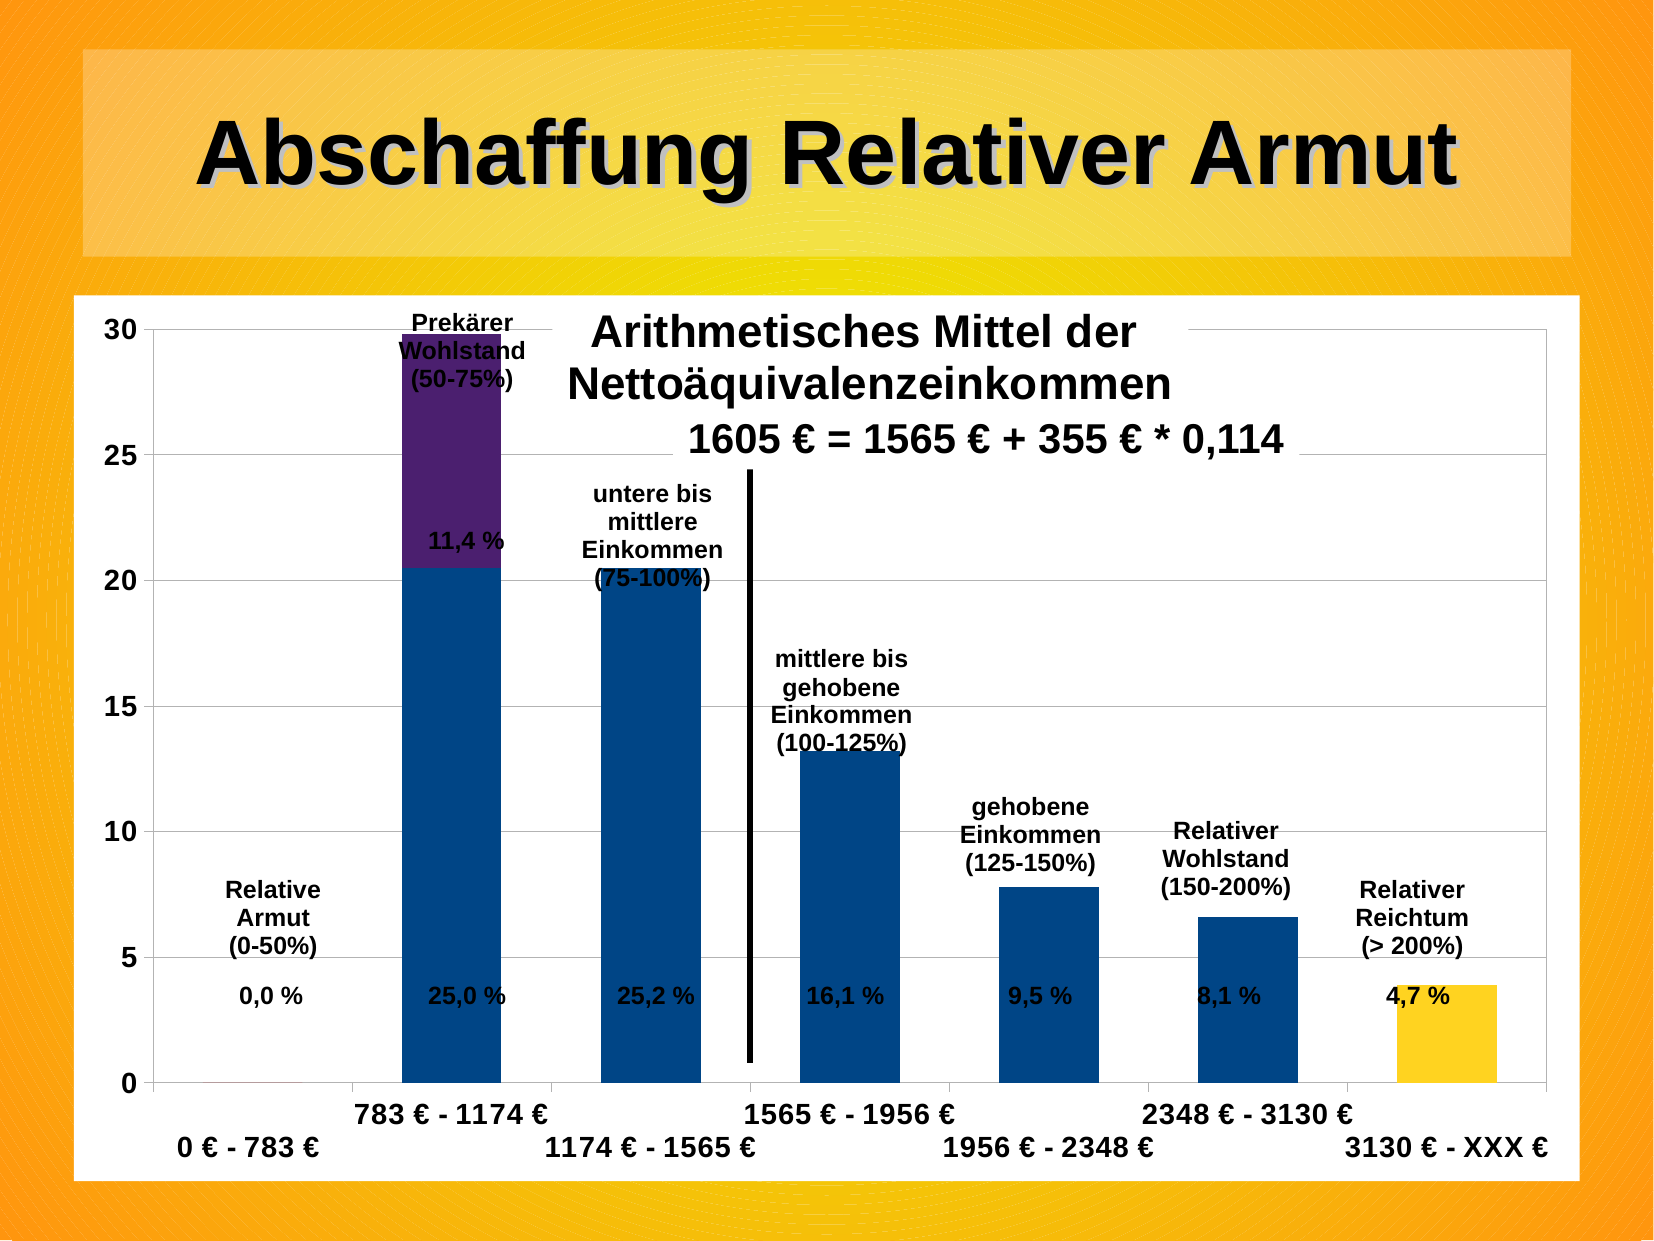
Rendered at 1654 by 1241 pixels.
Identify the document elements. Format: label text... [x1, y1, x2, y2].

text_box mittlere bis gehobene Einkommen (100-125%) [755, 637, 928, 765]
text_box 9,5 % [986, 974, 1088, 1018]
text_box 25,0 % [413, 974, 522, 1018]
text_box Prekärer Wohlstand (50-75%) [383, 301, 541, 400]
text_box 0,0 % [224, 974, 319, 1018]
chart [73, 295, 1580, 1182]
text_box 4,7 % [1364, 974, 1466, 1018]
text_box 11,4 % [413, 519, 520, 563]
text_box gehobene Einkommen (125-150%) [944, 785, 1117, 885]
text_box 8,1 % [1175, 974, 1277, 1018]
text_box Relativer Wohlstand (150-200%) [1145, 809, 1307, 908]
text_box untere bis mittlere Einkommen (75-100%) [566, 472, 739, 600]
text_box Relativer Reichtum (> 200%) [1340, 868, 1485, 968]
text_box 16,1 % [791, 974, 900, 1018]
text_box 1605 € = 1565 € + 355 € * 0,114 [673, 408, 1300, 470]
title Abschaffung Relativer Armut [82, 49, 1572, 257]
text_box Arithmetisches Mittel der Nettoäquivalenzeinkommen [552, 298, 1189, 417]
text_box Relative Armut (0-50%) [210, 868, 337, 967]
text_box 25,2 % [602, 974, 711, 1018]
